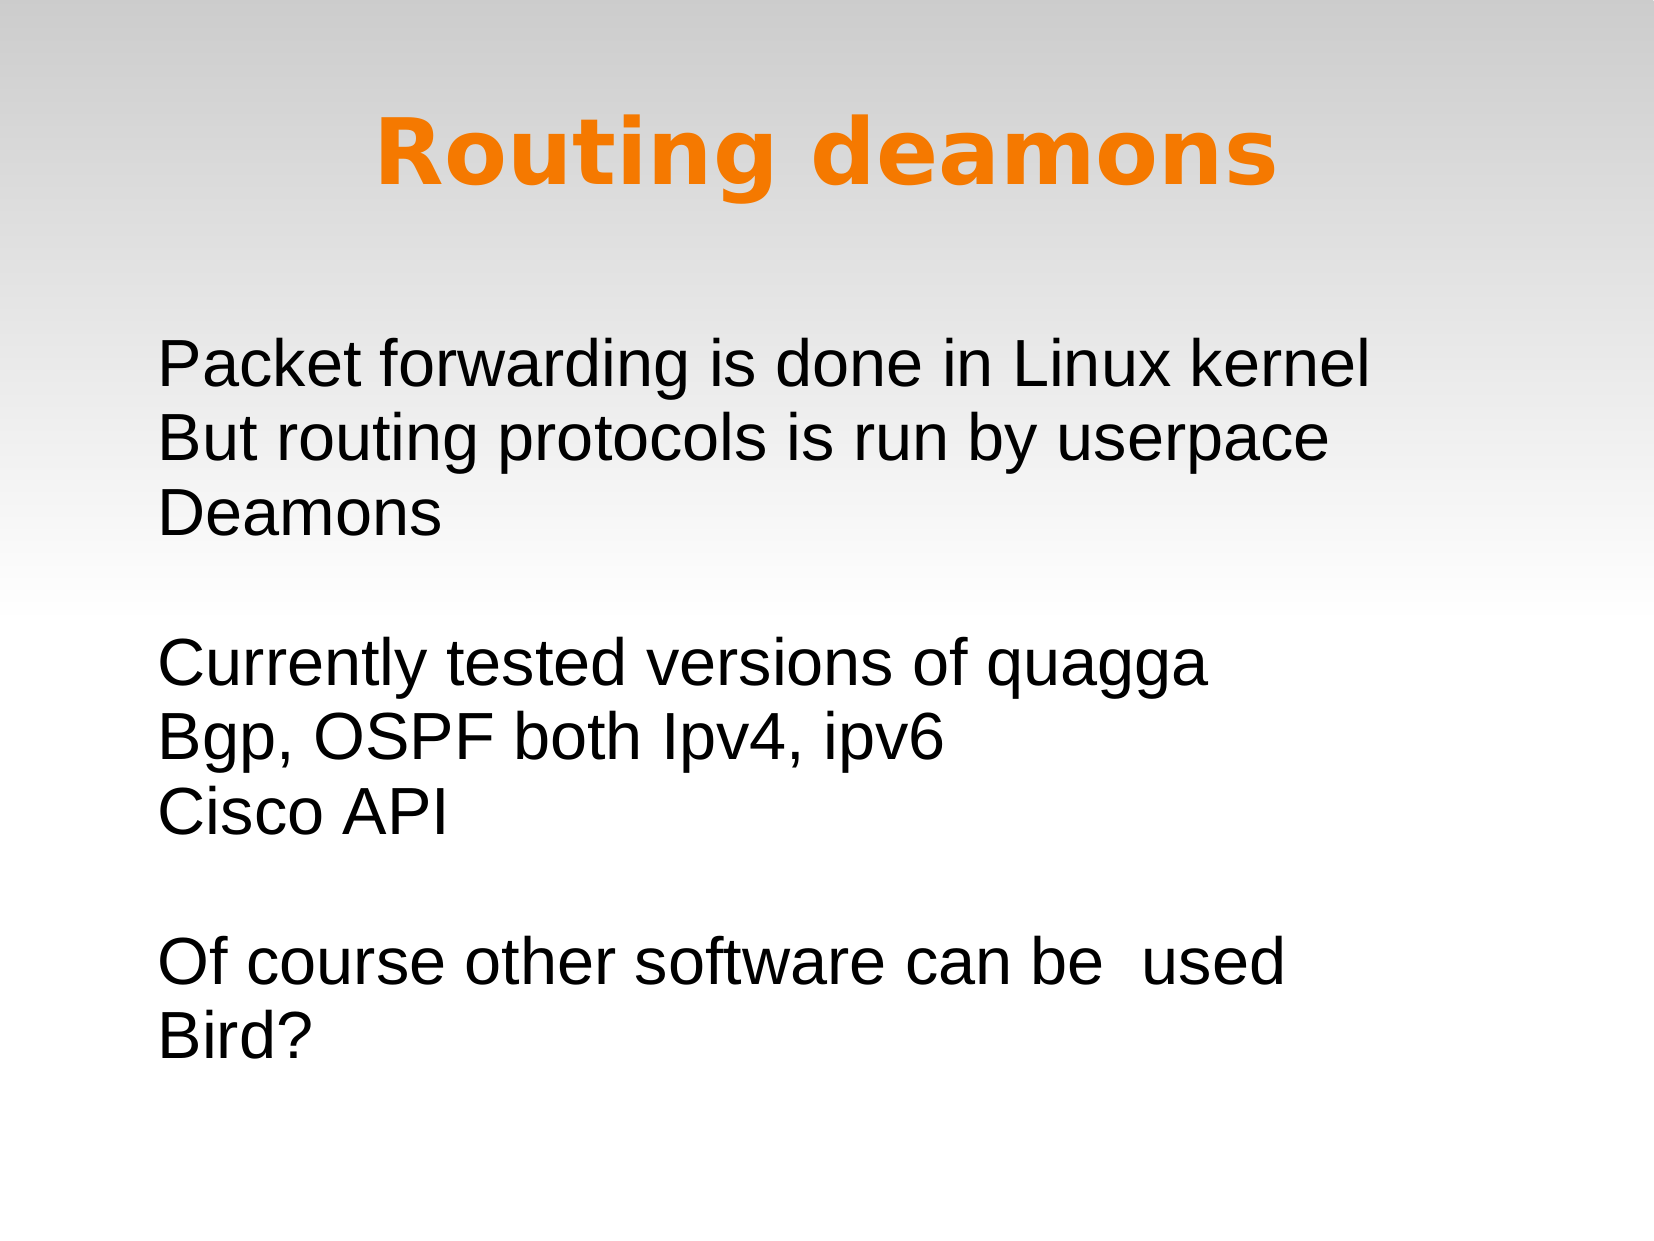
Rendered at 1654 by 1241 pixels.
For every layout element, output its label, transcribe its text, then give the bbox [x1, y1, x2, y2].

subtitle Packet forwarding is done in Linux kernel But routing protocols is run by userpace Deamons Currently tested versions of quagga Bgp, OSPF both Ipv4, ipv6 Cisco API Of course other software can be used Bird? [82, 290, 1571, 1109]
title Routing deamons [82, 49, 1571, 257]
